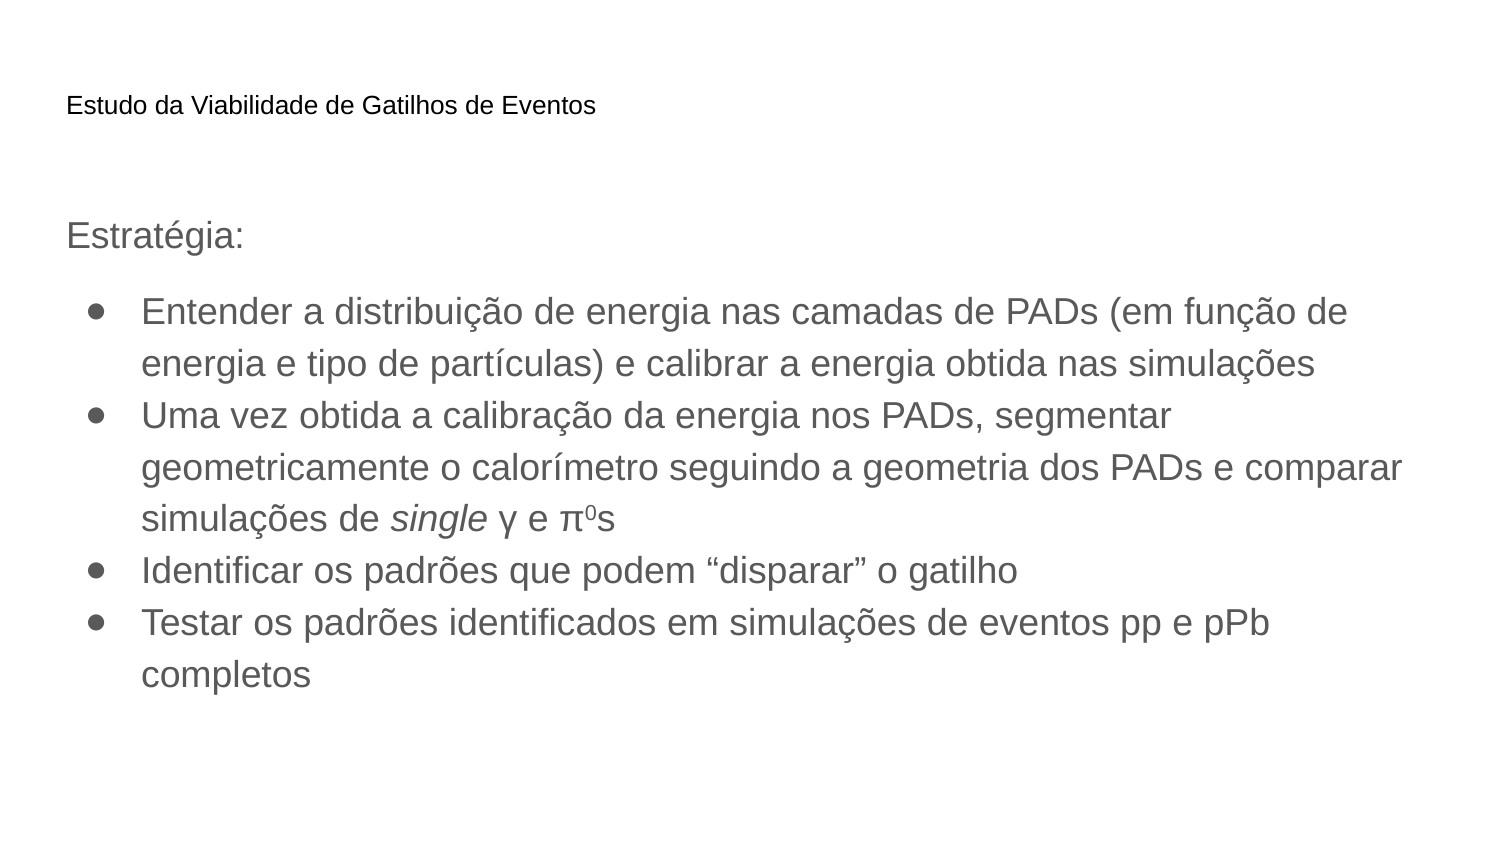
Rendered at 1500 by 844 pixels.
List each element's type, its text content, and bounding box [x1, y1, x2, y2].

title Estudo da Viabilidade de Gatilhos de Eventos [51, 72, 1449, 167]
list Estratégia: Entender a distribuição de energia nas camadas de PADs (em função de energia e tipo de partículas) e calibrar a energia obtida nas simulações Uma vez obtida a calibração da energia nos PADs, segmentar geometricamente o calorímetro seguindo a geometria dos PADs e comparar simulações de single γ e π0s Identificar os padrões que podem “disparar” o gatilho Testar os padrões identificados em simulações de eventos pp e pPb completos [51, 189, 1449, 750]
